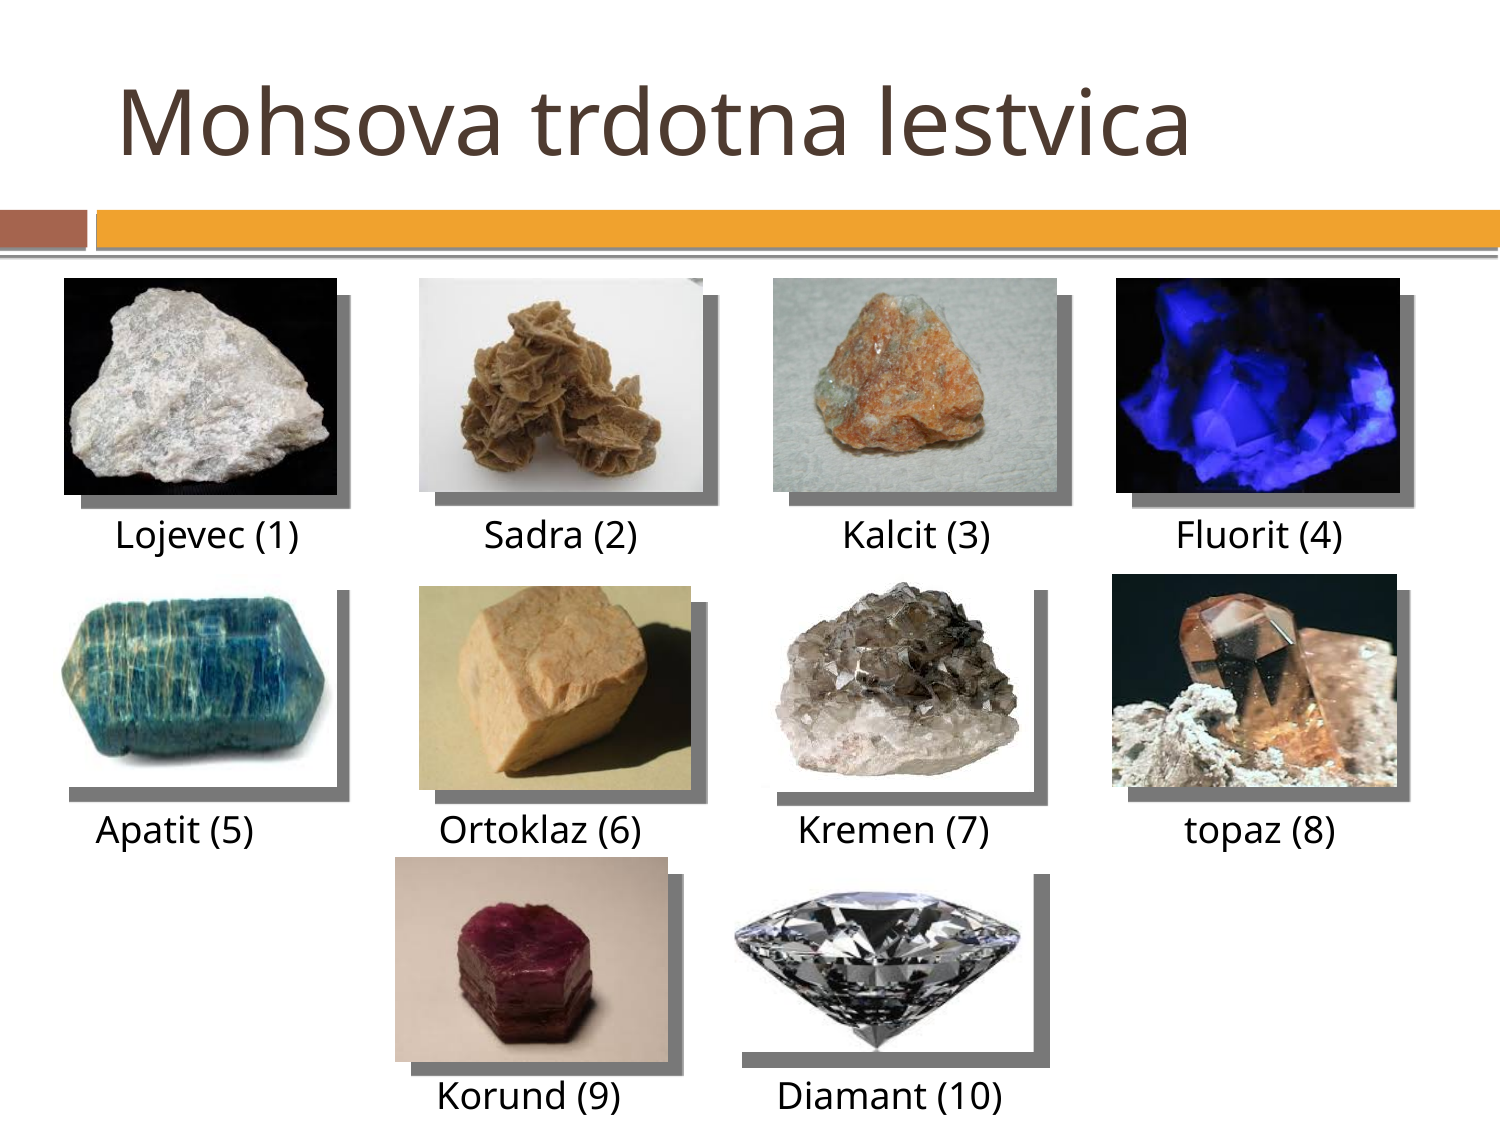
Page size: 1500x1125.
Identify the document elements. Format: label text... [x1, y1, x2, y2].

picture [419, 586, 691, 790]
picture [773, 278, 1057, 492]
picture [64, 278, 337, 495]
picture [761, 574, 1034, 792]
picture [1112, 574, 1397, 787]
picture [1116, 278, 1400, 493]
picture [419, 278, 703, 492]
text_box Apatit (5) Ortoklaz (6) Kremen (7) topaz (8) [80, 798, 1353, 859]
title Mohsova trdotna lestvica [100, 37, 1438, 200]
picture [726, 857, 1034, 1052]
picture [53, 574, 337, 787]
text_box Lojevec (1) Sadra (2) Kalcit (3) Fluorit (4) [99, 503, 1361, 564]
text_box Korund (9) Diamant (10) [421, 1064, 1019, 1125]
picture [395, 857, 668, 1062]
